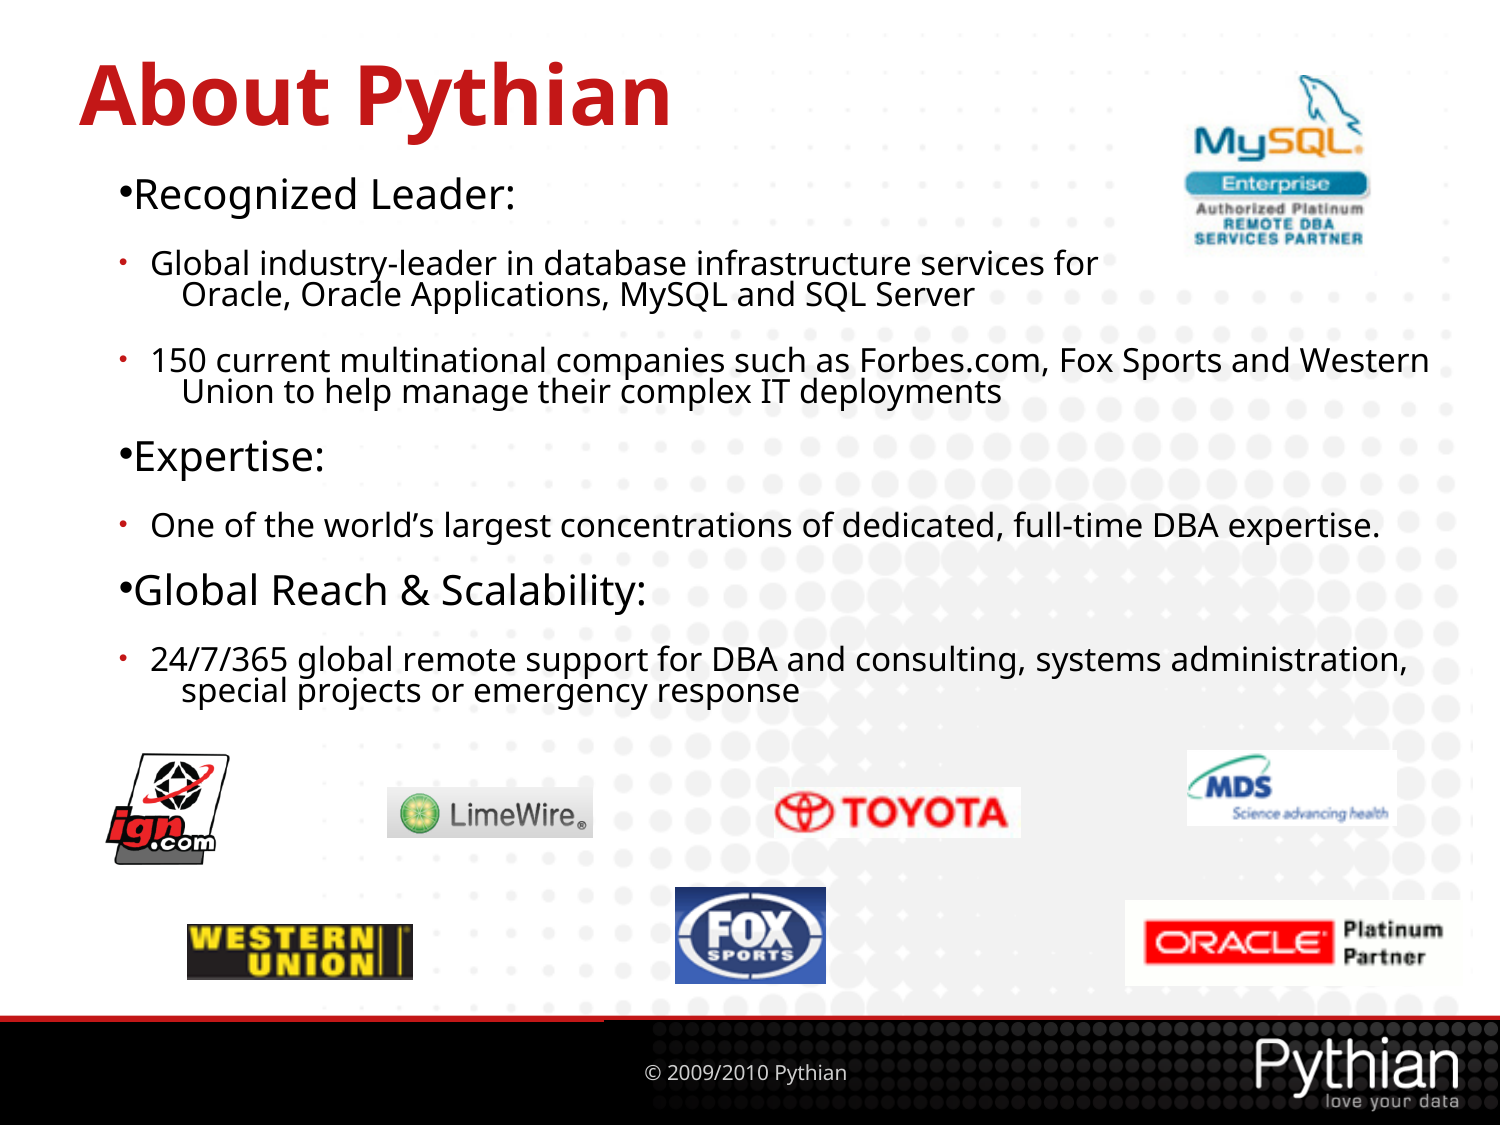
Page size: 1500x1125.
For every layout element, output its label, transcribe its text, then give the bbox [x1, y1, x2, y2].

title About Pythian [72, 29, 1407, 155]
picture [99, 737, 238, 870]
picture [387, 787, 593, 838]
picture [1187, 750, 1397, 826]
picture [604, 1020, 1500, 1125]
picture [314, 32, 1473, 1015]
picture [187, 924, 413, 980]
picture [774, 787, 1021, 838]
list Recognized Leader: Global industry-leader in database infrastructure services for Oracle, Oracle Applications, MySQL and SQL Server 150 current multinational companies such as Forbes.com, Fox Sports and Western Union to help manage their complex IT deployments Expertise: One of the world’s largest concentrations of dedicated, full-time DBA expertise. Global Reach & Scalability: 24/7/365 global remote support for DBA and consulting, systems administration, special projects or emergency response [112, 175, 1446, 984]
